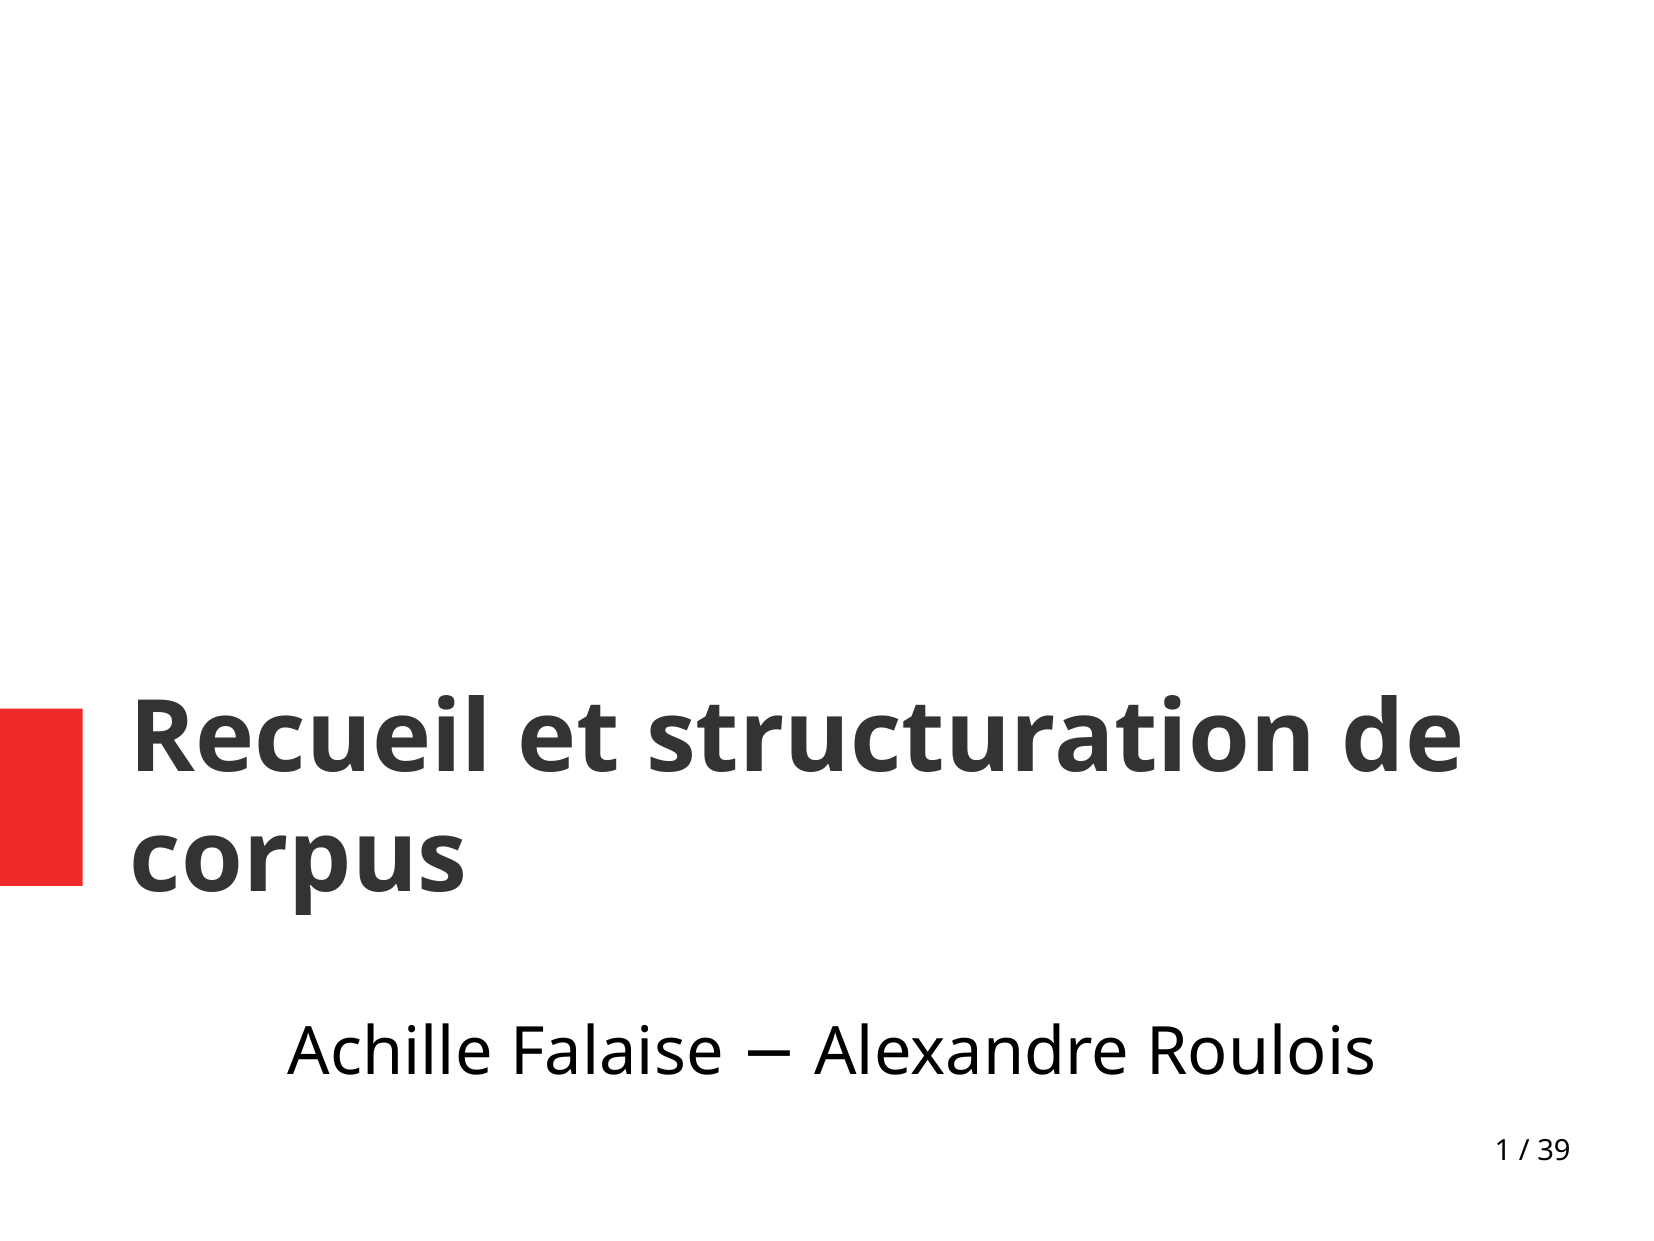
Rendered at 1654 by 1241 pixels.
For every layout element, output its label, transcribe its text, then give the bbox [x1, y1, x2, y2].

subtitle Achille Falaise − Alexandre Roulois [129, 968, 1536, 1130]
title Recueil et structuration de corpus [129, 655, 1536, 928]
